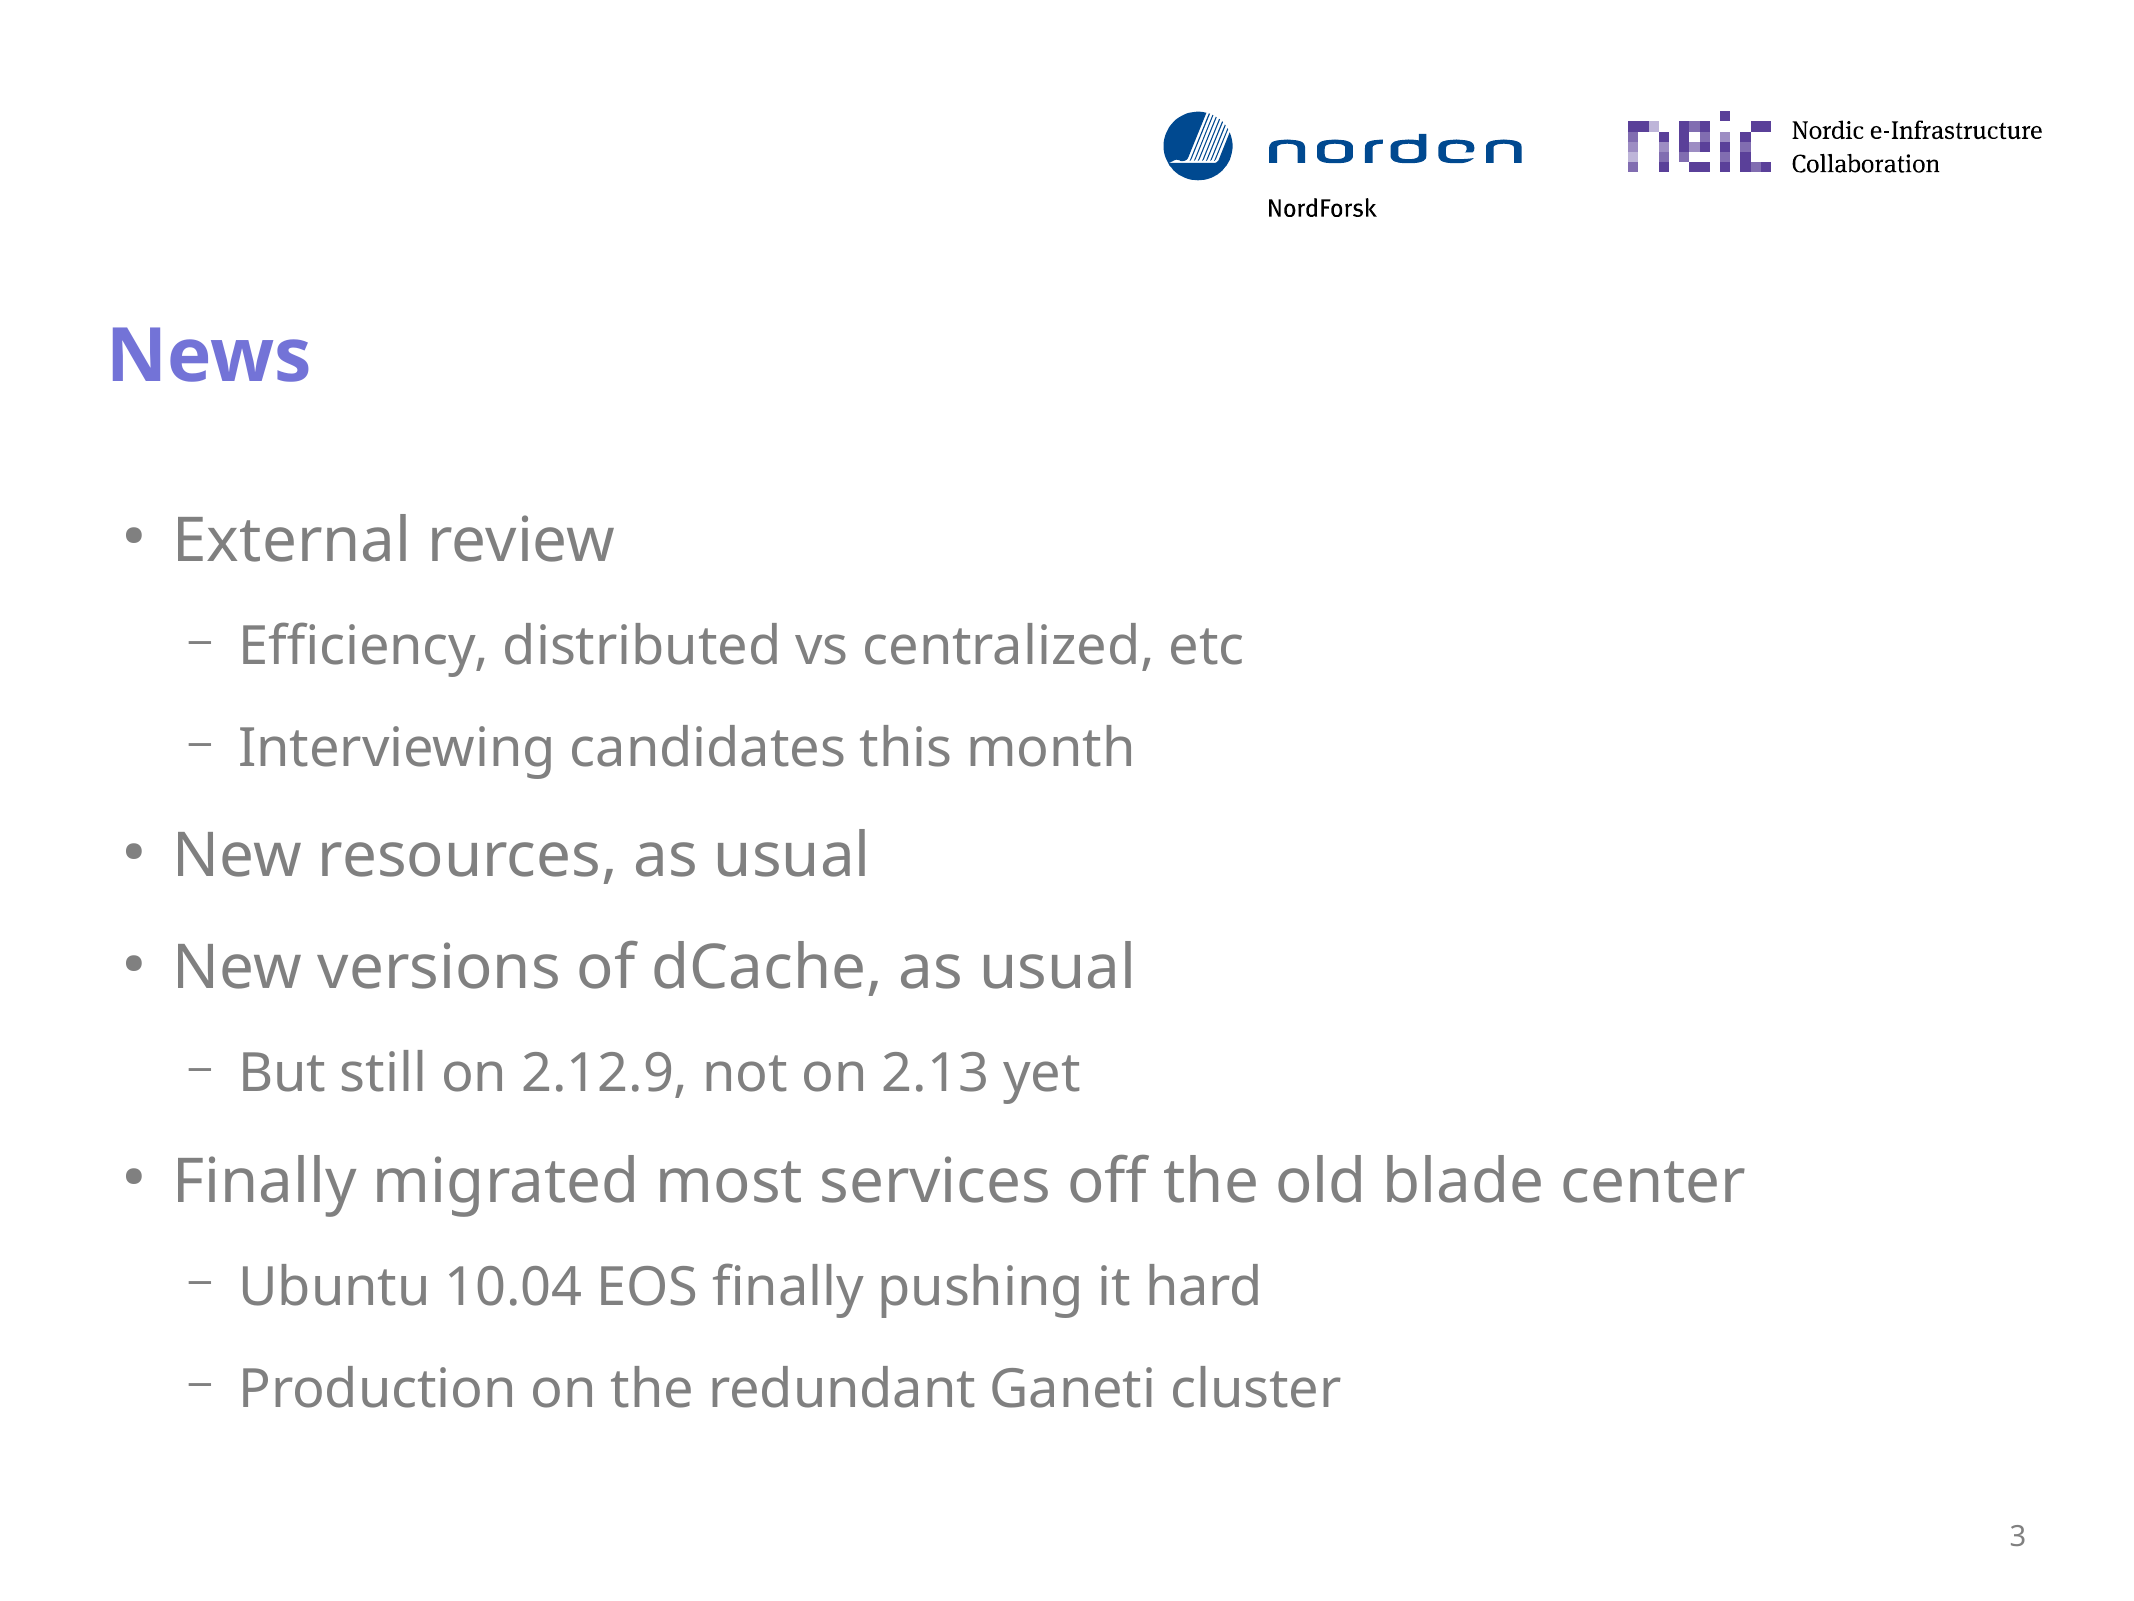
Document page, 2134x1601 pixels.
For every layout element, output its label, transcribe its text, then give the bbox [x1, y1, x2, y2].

list External review Efficiency, distributed vs centralized, etc Interviewing candidates this month New resources, as usual New versions of dCache, as usual But still on 2.12.9, not on 2.13 yet Finally migrated most services off the old blade center Ubuntu 10.04 EOS finally pushing it hard Production on the redundant Ganeti cluster [106, 495, 2027, 1424]
title News [106, 262, 2027, 444]
